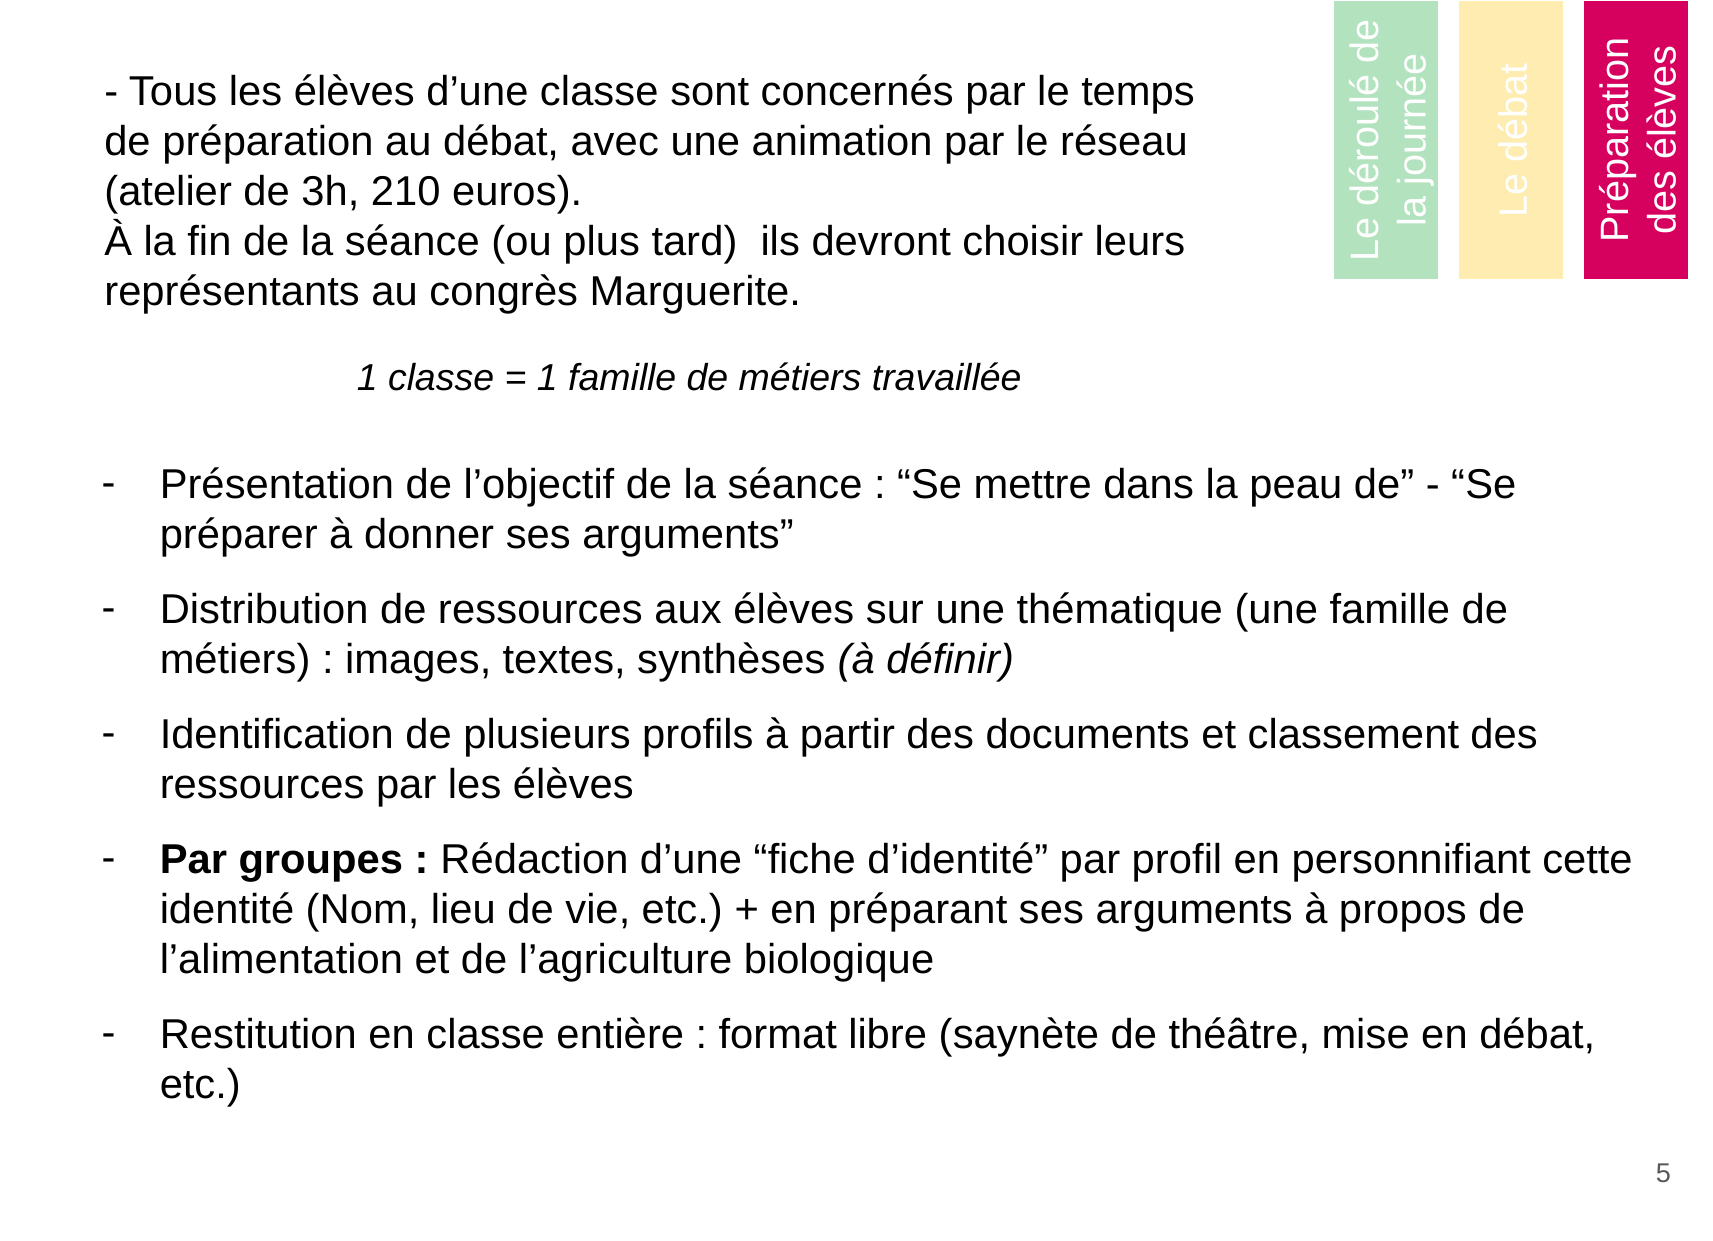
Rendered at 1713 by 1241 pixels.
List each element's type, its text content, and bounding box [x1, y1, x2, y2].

text_box Le déroulé de la journée [1333, 0, 1439, 281]
text_box Le débat [1458, 0, 1564, 281]
text_box Présentation de l’objectif de la séance : “Se mettre dans la peau de” - “Se préparer à donner ses arguments” Distribution de ressources aux élèves sur une thématique (une famille de métiers) : images, textes, synthèses (à définir) Identification de plusieurs profils à partir des documents et classement des ressources par les élèves Par groupes : Rédaction d’une “fiche d’identité” par profil en personnifiant cette identité (Nom, lieu de vie, etc.) + en préparant ses arguments à propos de l’alimentation et de l’agriculture biologique Restitution en classe entière : format libre (saynète de théâtre, mise en débat, etc.) [69, 441, 1650, 1123]
text_box - Tous les élèves d’une classe sont concernés par le temps de préparation au débat, avec une animation par le réseau (atelier de 3h, 210 euros). À la fin de la séance (ou plus tard) ils devront choisir leurs représentants au congrès Marguerite. [89, 49, 1260, 330]
text_box Préparation des élèves [1583, 0, 1689, 281]
text_box 1 classe = 1 famille de métiers travaillée [341, 338, 1158, 414]
slide_number <numéro> [1586, 1124, 1690, 1220]
